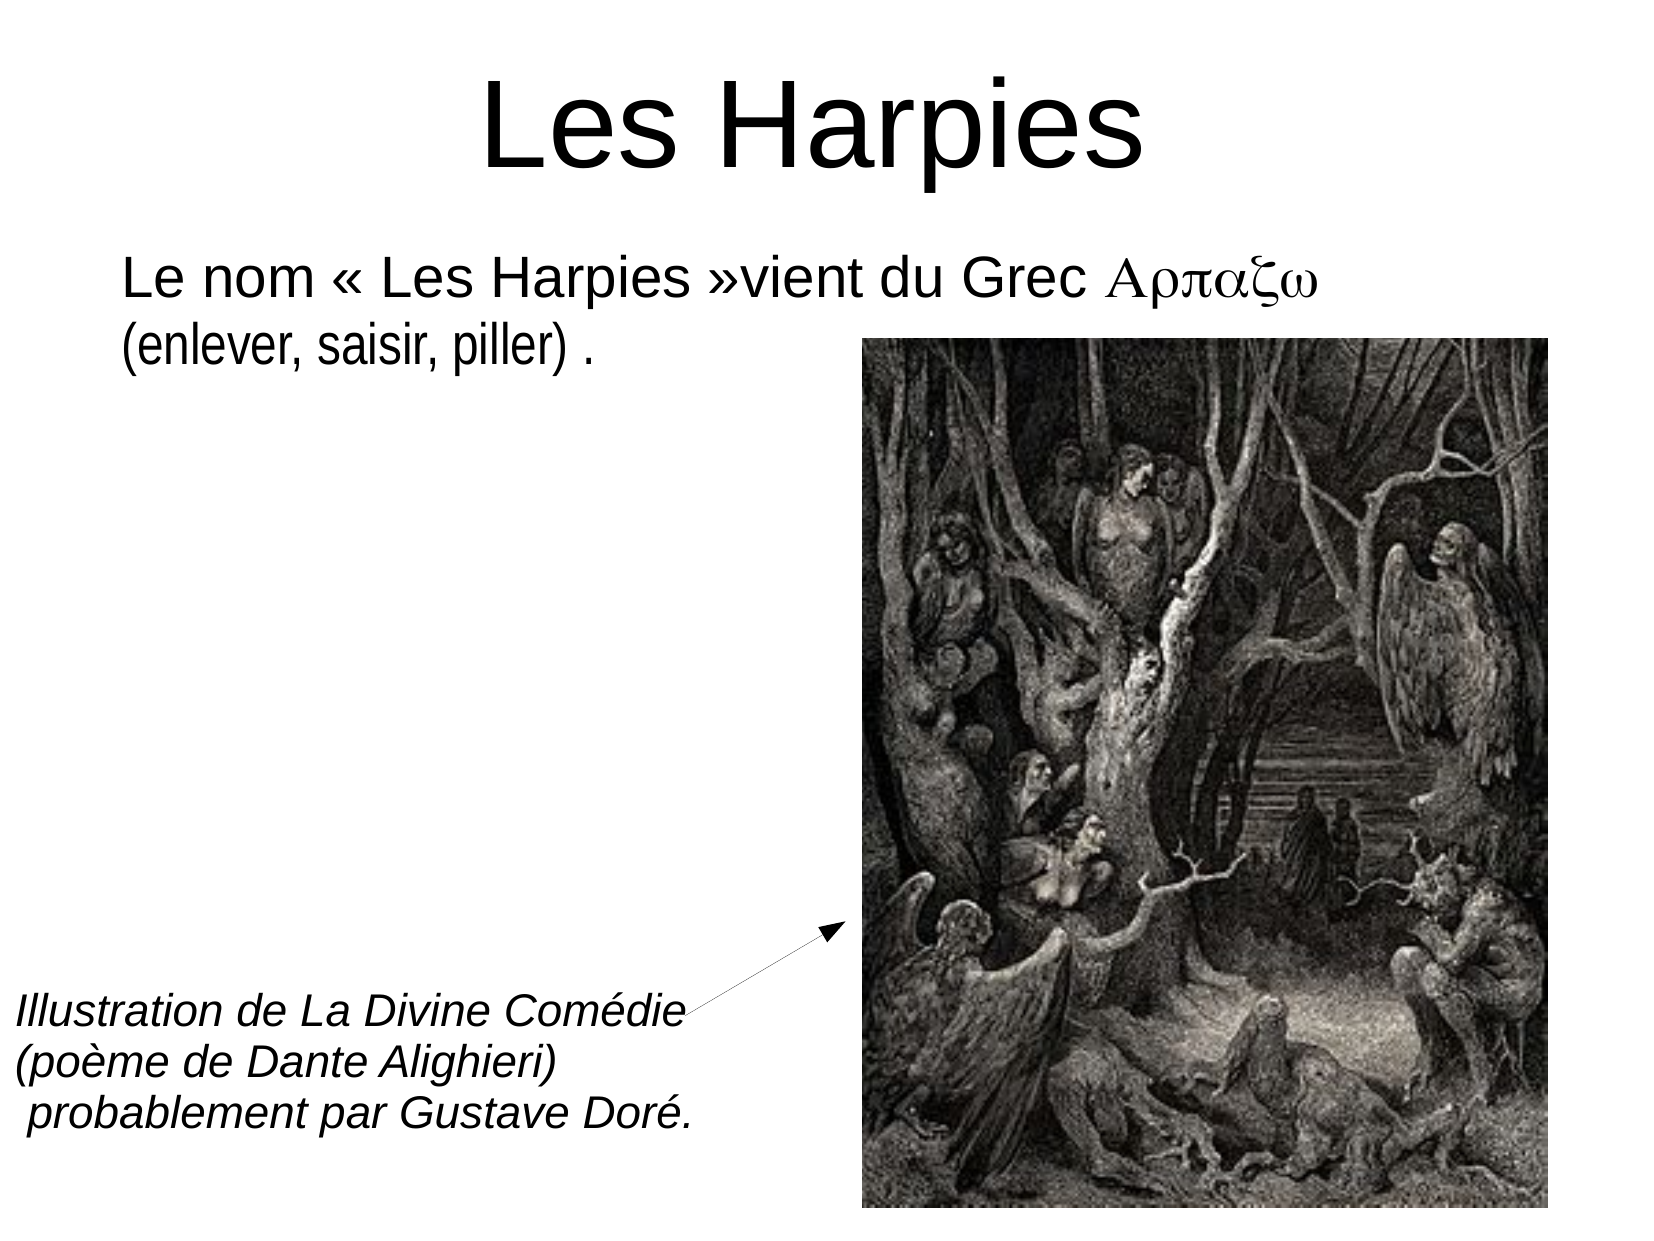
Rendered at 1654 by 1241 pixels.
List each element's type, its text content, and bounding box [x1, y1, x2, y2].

picture [862, 338, 1548, 1208]
text_box Les Harpies [47, 47, 1619, 202]
text_box Illustration de La Divine Comédie (poème de Dante Alighieri) probablement par Gustave Doré. [0, 977, 768, 1146]
text_box Le nom « Les Harpies »vient du Grec Arpazw (enlever, saisir, piller) . [106, 237, 1501, 390]
